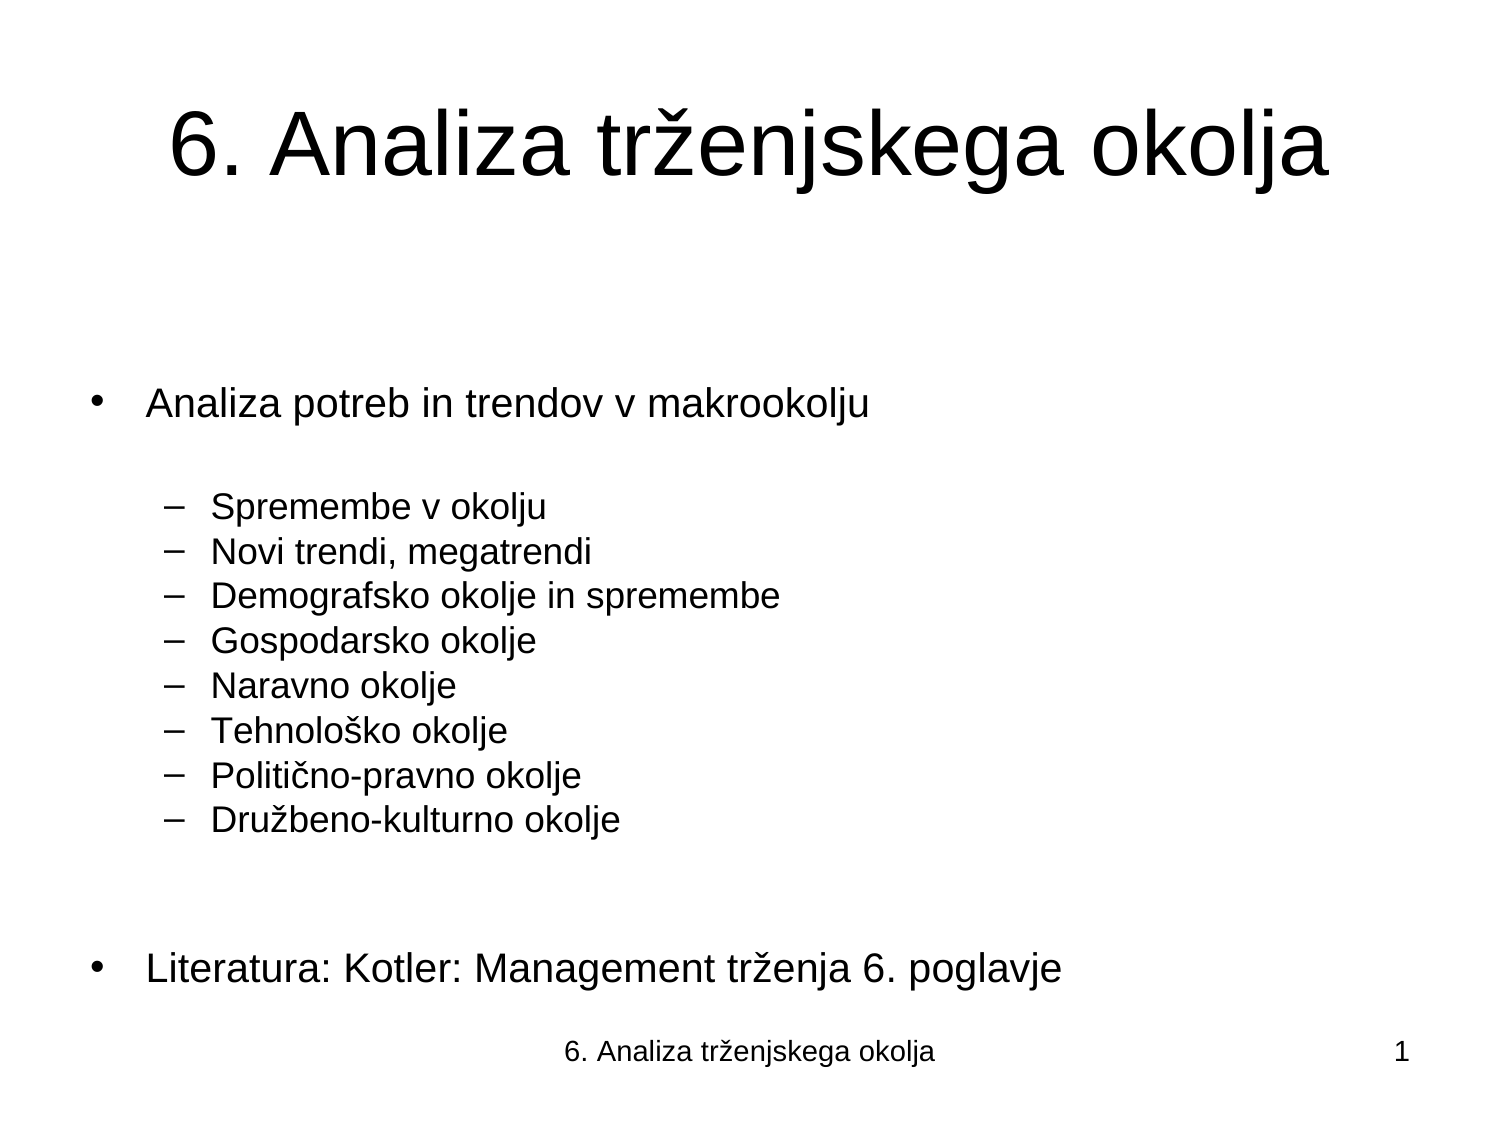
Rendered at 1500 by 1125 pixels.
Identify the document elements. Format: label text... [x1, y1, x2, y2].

title 6. Analiza trženjskega okolja [75, 45, 1426, 233]
list Analiza potreb in trendov v makrookolju Spremembe v okolju Novi trendi, megatrendi Demografsko okolje in spremembe Gospodarsko okolje Naravno okolje Tehnološko okolje Politično-pravno okolje Družbeno-kulturno okolje Literatura: Kotler: Management trženja 6. poglavje [75, 262, 1426, 1006]
text_box <number> [1074, 1024, 1426, 1103]
text_box 6. Analiza trženjskega okolja [512, 1024, 988, 1103]
